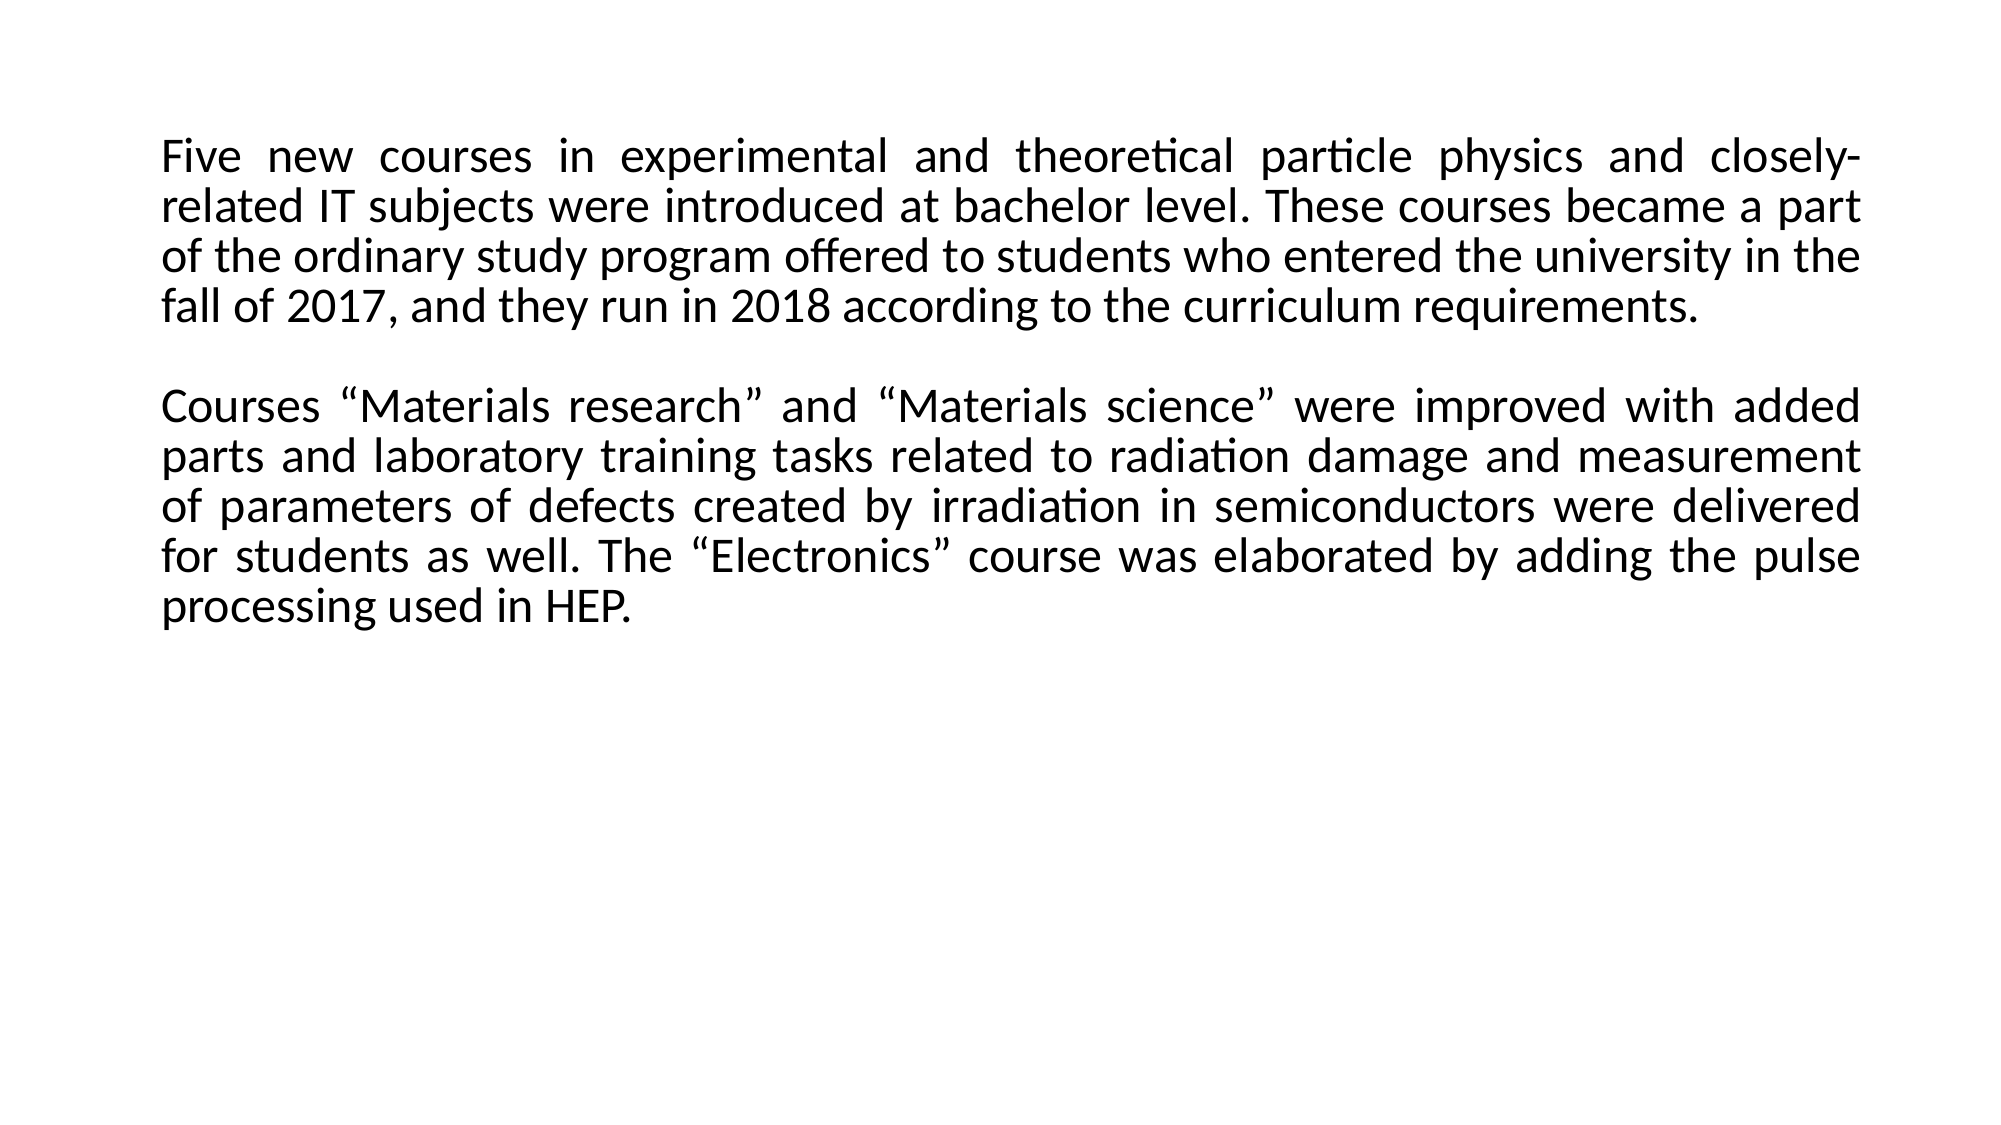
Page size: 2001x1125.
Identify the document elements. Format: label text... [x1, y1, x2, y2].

text_box Five new courses in experimental and theoretical particle physics and closely-related IT subjects were introduced at bachelor level. These courses became a part of the ordinary study program offered to students who entered the university in the fall of 2017, and they run in 2018 according to the curriculum requirements. Courses “Materials research” and “Materials science” were improved with added parts and laboratory training tasks related to radiation damage and measurement of parameters of defects created by irradiation in semiconductors were delivered for students as well. The “Electronics” course was elaborated by adding the pulse processing used in HEP. [146, 128, 1878, 643]
